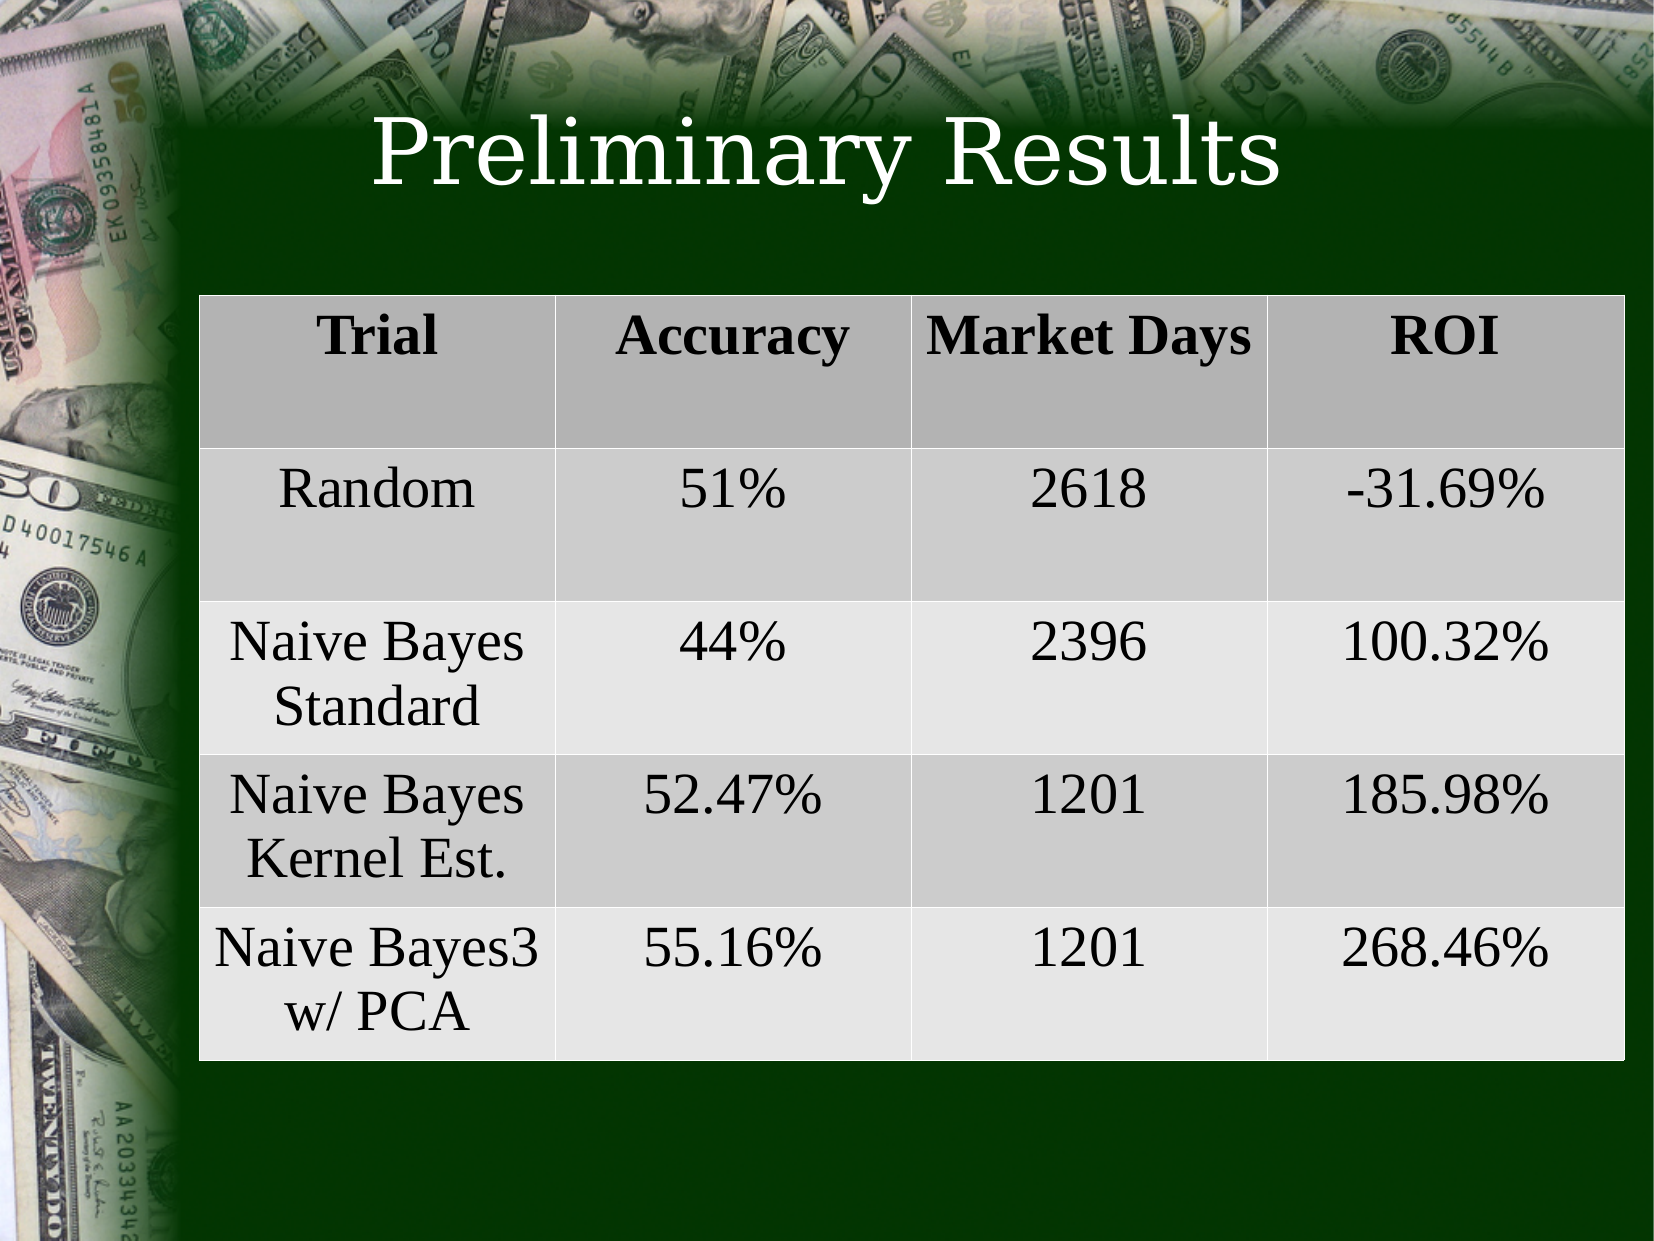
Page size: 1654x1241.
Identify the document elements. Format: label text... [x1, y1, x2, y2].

table_cell 1201 [912, 755, 1267, 907]
table_header Accuracy [556, 296, 911, 448]
table_cell Naive Bayes Standard [200, 602, 555, 754]
table_cell Naive Bayes Kernel Est. [200, 755, 555, 907]
table_cell 51% [556, 449, 911, 601]
table_cell 100.32% [1268, 602, 1624, 754]
title Preliminary Results [82, 49, 1571, 257]
table_cell 44% [556, 602, 911, 754]
table_cell 2618 [912, 449, 1267, 601]
table_cell Naive Bayes3 w/ PCA [200, 908, 555, 1060]
table_cell 2396 [912, 602, 1267, 754]
table_cell 55.16% [556, 908, 911, 1060]
table_header Market Days [912, 296, 1267, 448]
table_cell -31.69% [1268, 449, 1624, 601]
table_header Trial [200, 296, 555, 448]
picture [0, 0, 1654, 1241]
table_cell 268.46% [1268, 908, 1624, 1060]
table_cell 1201 [912, 908, 1267, 1060]
table_header ROI [1268, 296, 1624, 448]
table_cell Random [200, 449, 555, 601]
table_cell 185.98% [1268, 755, 1624, 907]
table_cell 52.47% [556, 755, 911, 907]
